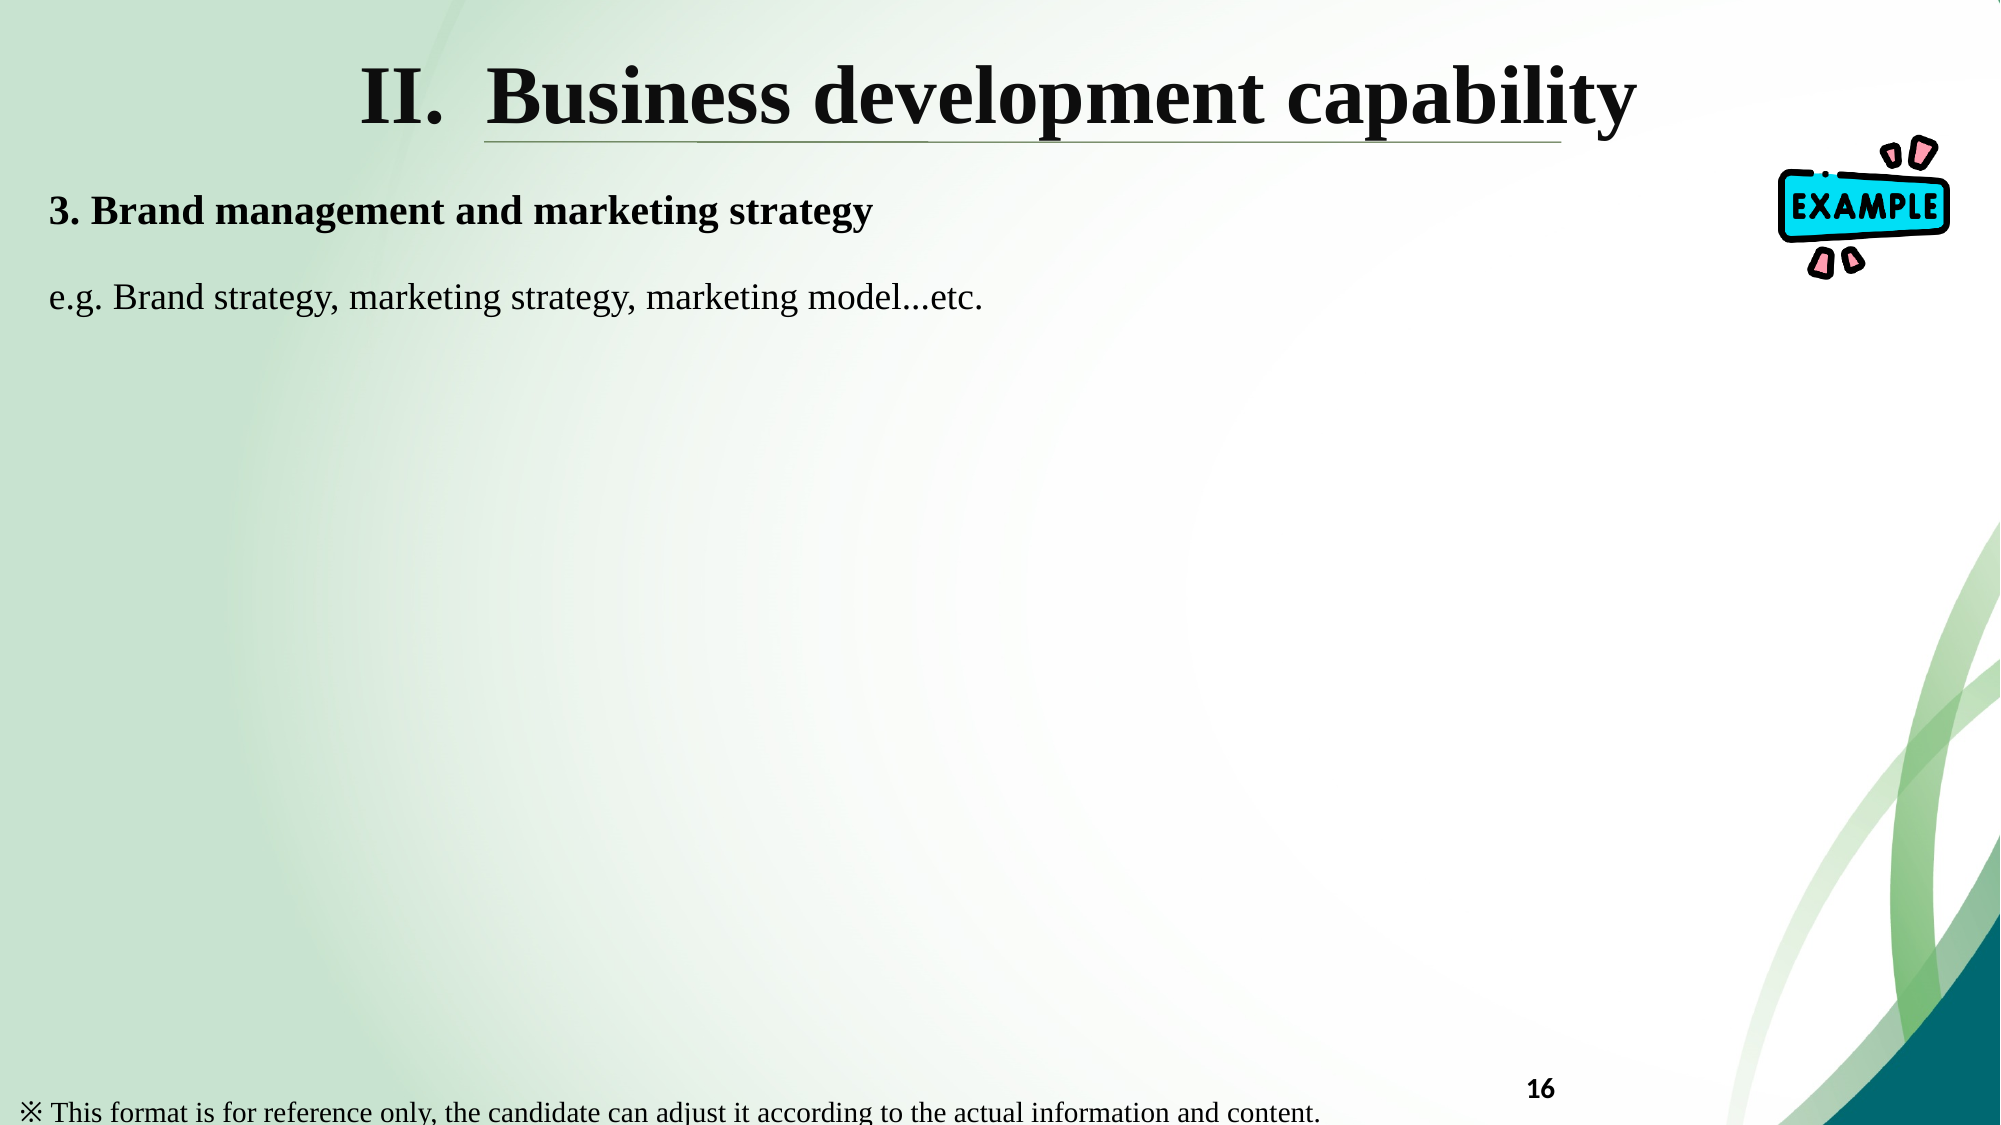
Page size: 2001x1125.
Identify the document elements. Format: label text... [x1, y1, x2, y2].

text_box ※ This format is for reference only, the candidate can adjust it according to the actual information and content. [12, 1068, 1330, 1125]
text_box 16 [1518, 1053, 1969, 1114]
text_box 3. Brand management and marketing strategy [42, 168, 1662, 248]
text_box e.g. Brand strategy, marketing strategy, marketing model...etc. [42, 257, 1662, 332]
title II. Business development capability [3, 36, 1996, 139]
picture [1778, 139, 1950, 293]
